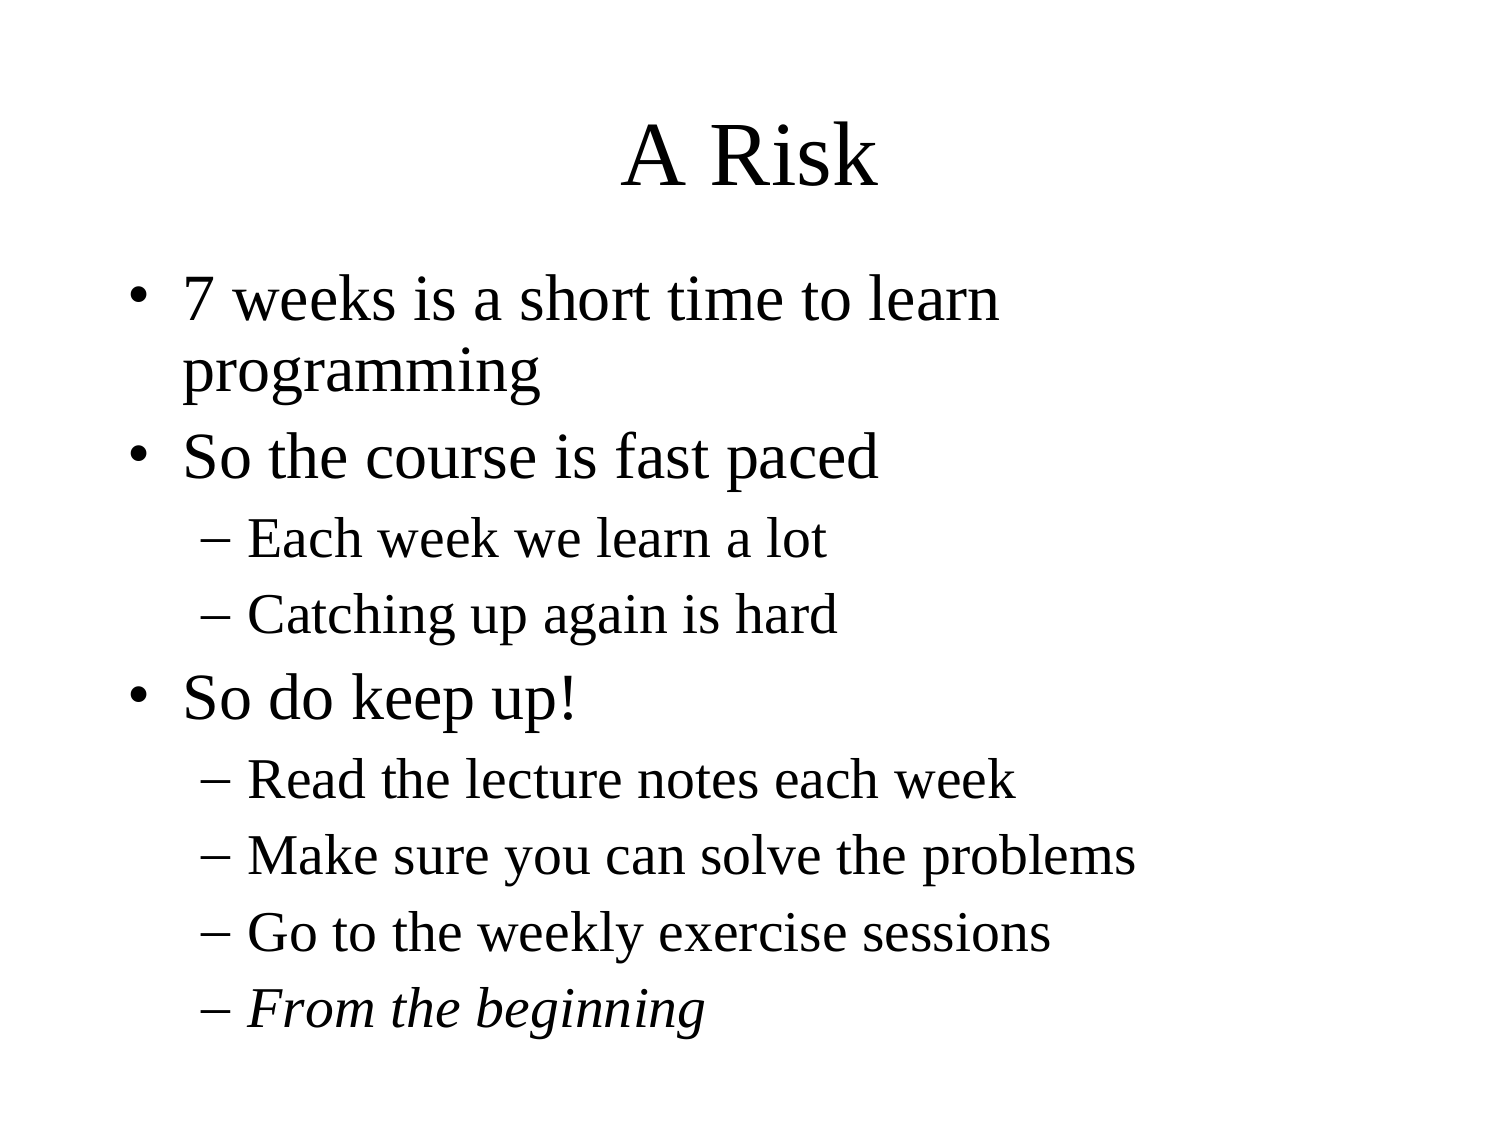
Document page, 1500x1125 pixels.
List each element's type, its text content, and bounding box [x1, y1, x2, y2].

title A Risk [112, 54, 1388, 243]
list 7 weeks is a short time to learn programming So the course is fast paced Each week we learn a lot Catching up again is hard So do keep up! Read the lecture notes each week Make sure you can solve the problems Go to the weekly exercise sessions From the beginning [112, 255, 1388, 1056]
